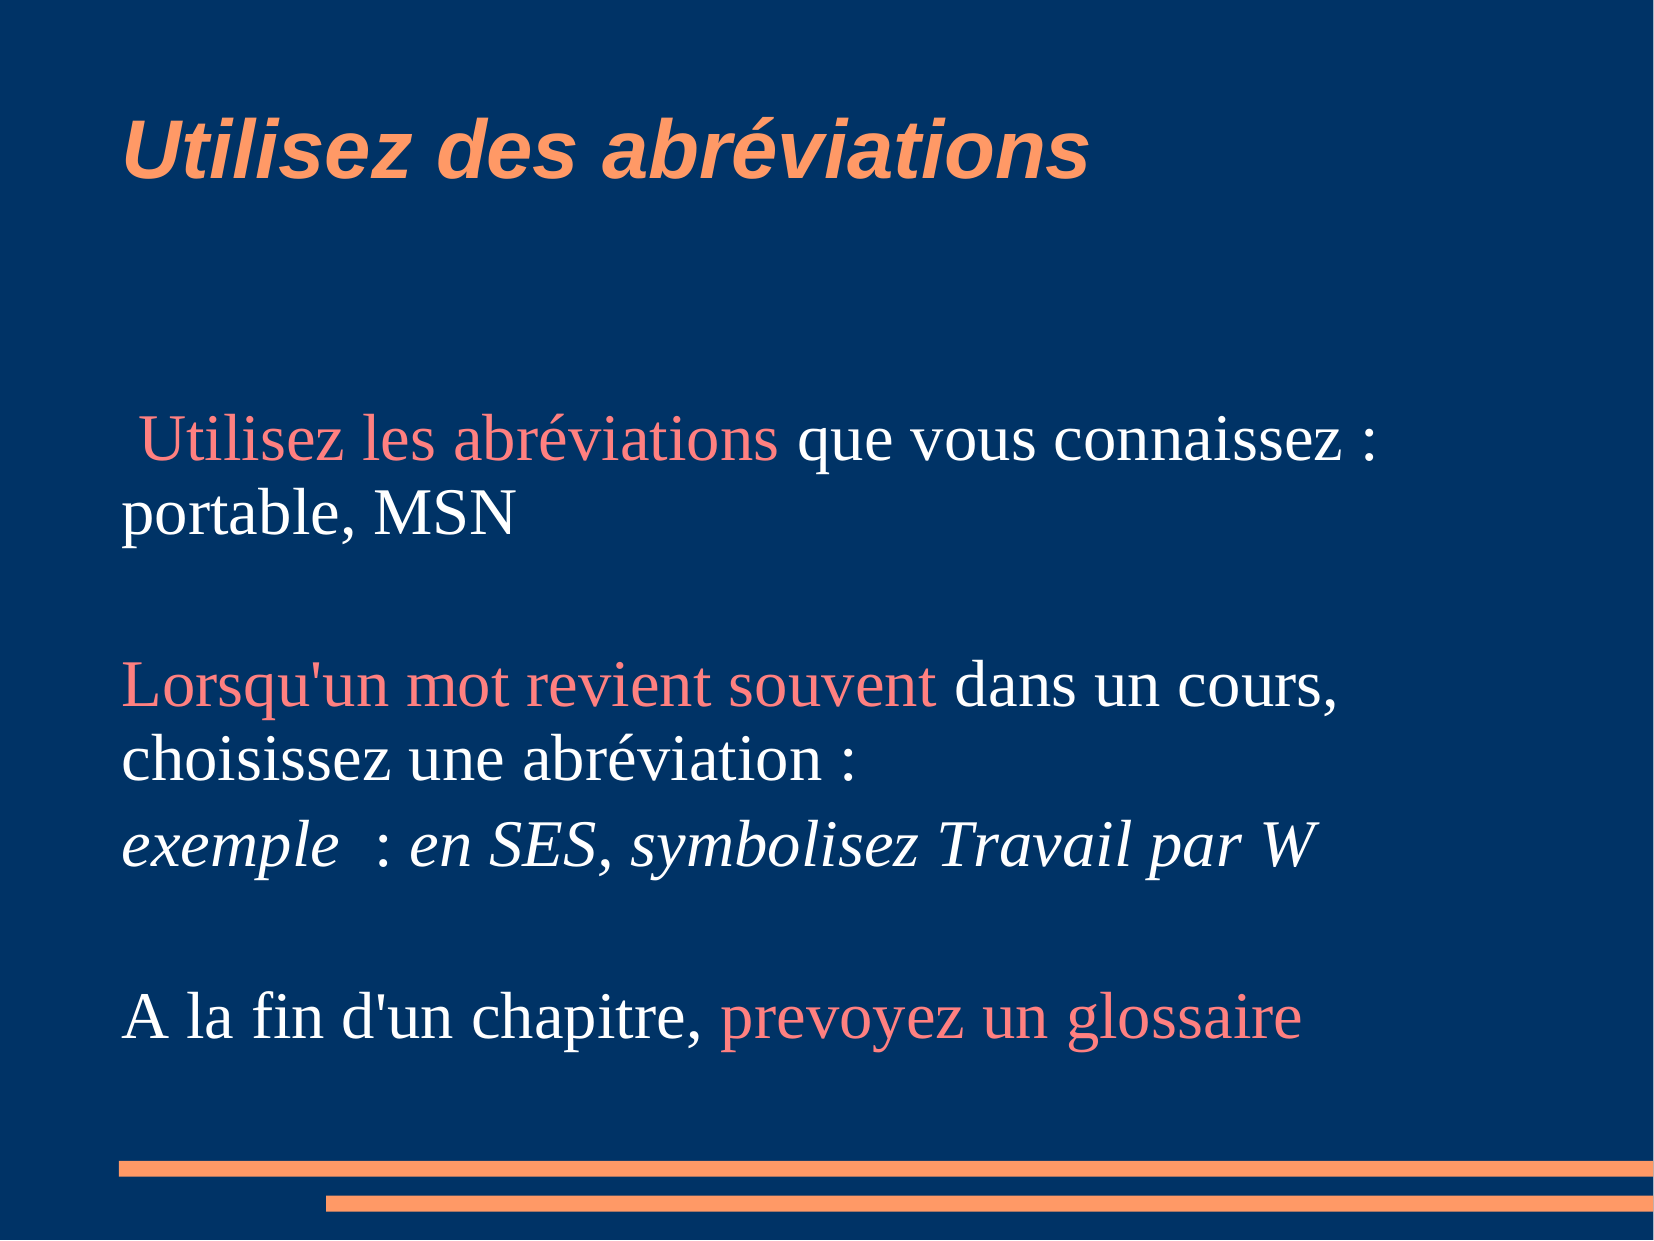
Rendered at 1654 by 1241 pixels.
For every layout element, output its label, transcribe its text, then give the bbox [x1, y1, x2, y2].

title Utilisez des abréviations [121, 46, 1534, 254]
subtitle Utilisez les abréviations que vous connaissez : portable, MSN Lorsqu'un mot revient souvent dans un cours, choisissez une abréviation : exemple : en SES, symbolisez Travail par W A la fin d'un chapitre, prevoyez un glossaire [121, 322, 1561, 1132]
